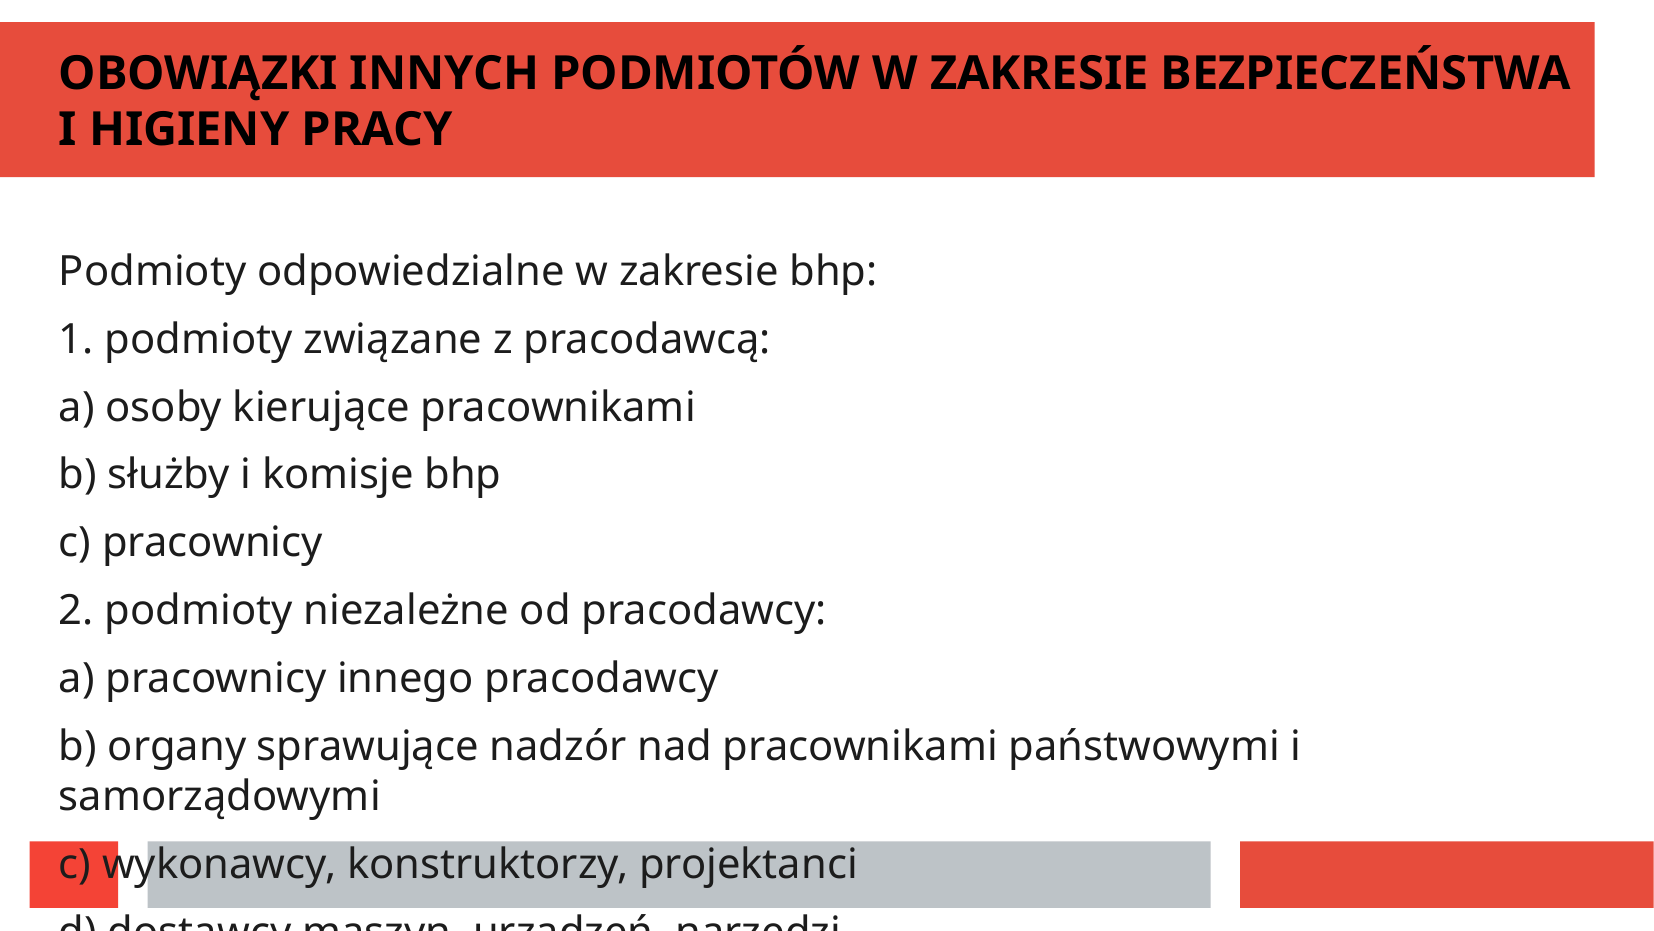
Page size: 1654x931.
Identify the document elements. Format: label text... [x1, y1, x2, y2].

subtitle Podmioty odpowiedzialne w zakresie bhp: 1. podmioty związane z pracodawcą: a) osoby kierujące pracownikami b) służby i komisje bhp c) pracownicy 2. podmioty niezależne od pracodawcy: a) pracownicy innego pracodawcy b) organy sprawujące nadzór nad pracownikami państwowymi i samorządowymi c) wykonawcy, konstruktorzy, projektanci d) dostawcy maszyn, urządzeń, narzędzi [59, 243, 1565, 820]
title OBOWIĄZKI INNYCH PODMIOTÓW W ZAKRESIE BEZPIECZEŃSTWA I HIGIENY PRACY [59, 41, 1595, 156]
